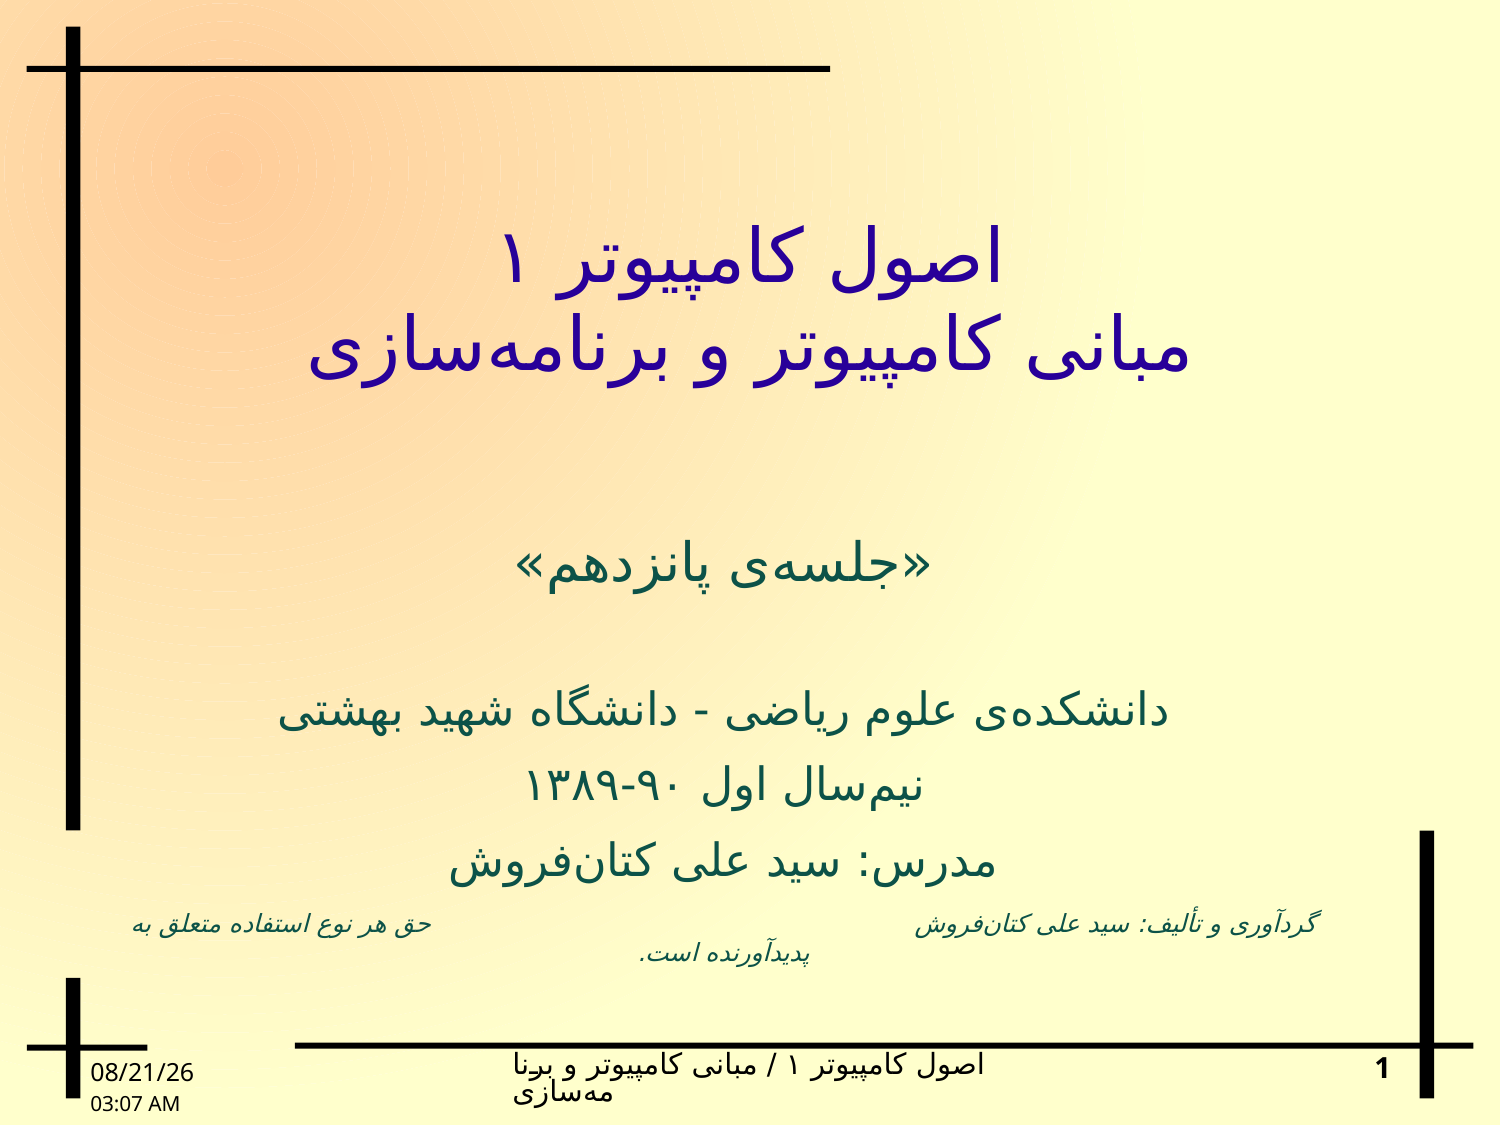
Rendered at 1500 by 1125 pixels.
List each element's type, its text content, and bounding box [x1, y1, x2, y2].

title اصول کامپیوتر ۱ مبانی کامپیوتر و برنامه‌سازی [109, 177, 1391, 424]
list «جلسه‌ی پانزدهم» دانشکده‌ی علوم ریاضی - دانشگاه شهید بهشتی نیم‌سال اول ۹۰-۱۳۸۹ مدرس: سید علی کتان‌فروش گردآوری و تألیف: سید علی کتان‌فروش حق هر نوع استفاده متعلق به پدیدآورنده است. [89, 530, 1411, 1041]
